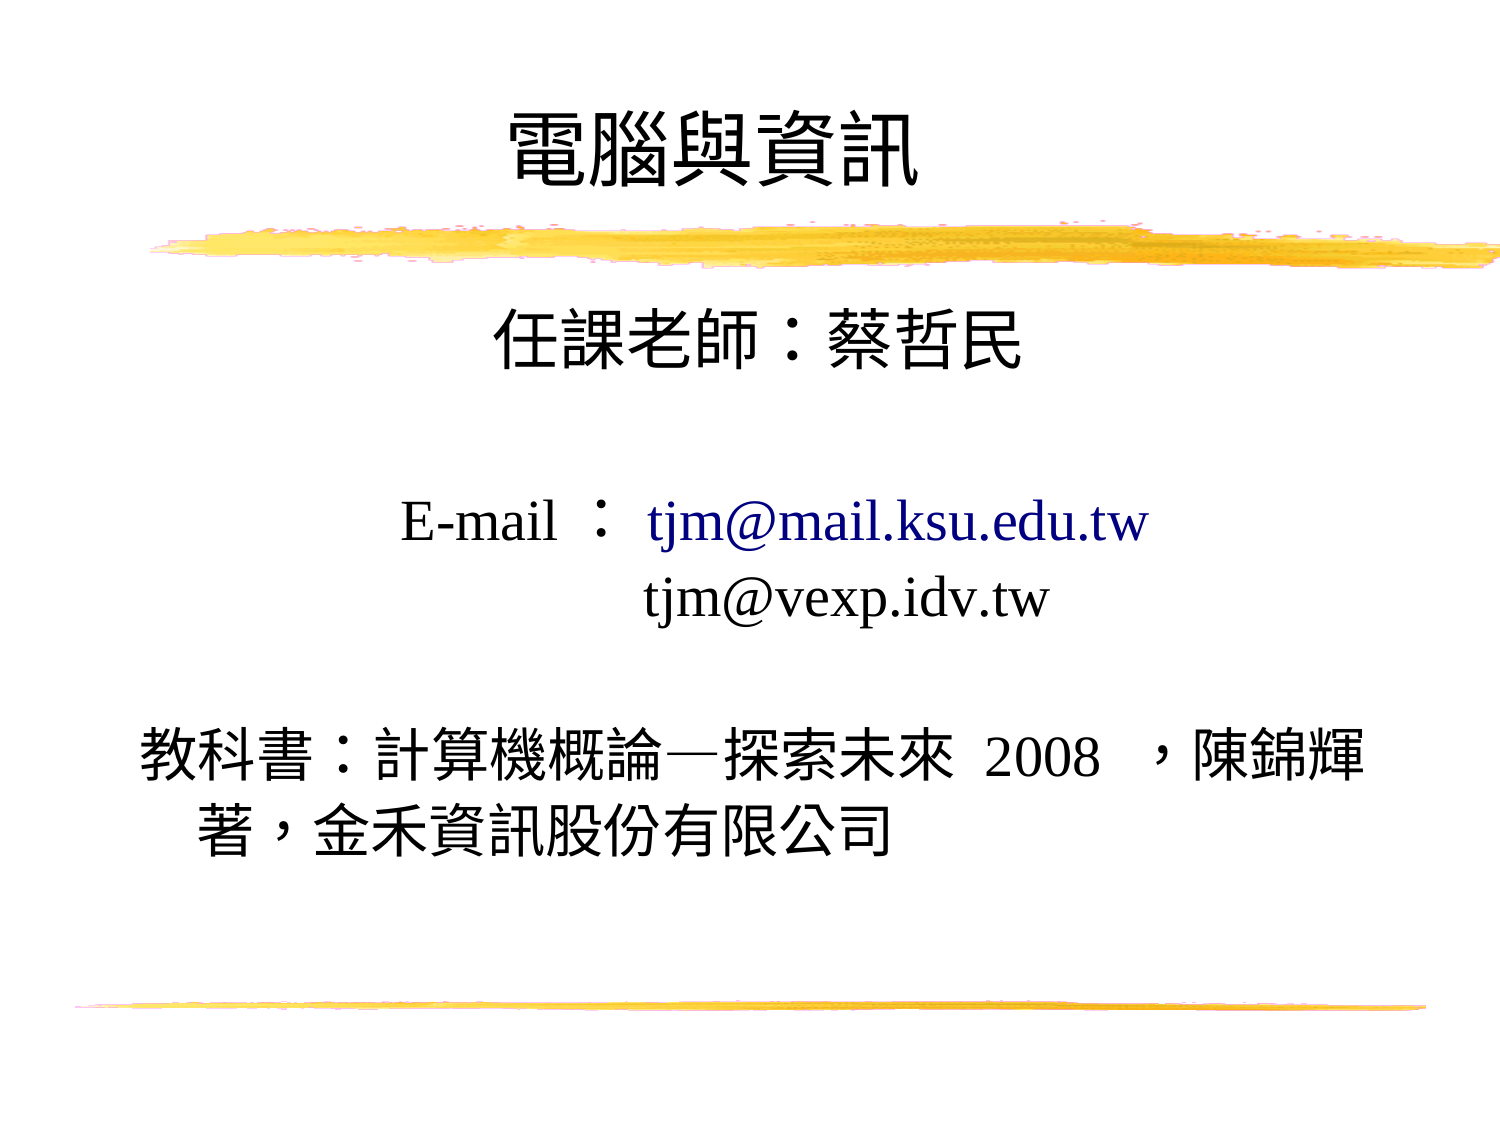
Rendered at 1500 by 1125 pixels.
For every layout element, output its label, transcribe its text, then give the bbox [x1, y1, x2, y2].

title 電腦與資訊 [75, 24, 1351, 213]
picture [75, 999, 1426, 1013]
list 任課老師：蔡哲民 E-mail：tjm@mail.ksu.edu.tw tjm@vexp.idv.tw 教科書：計算機概論—探索未來 2008 ，陳錦輝著，金禾資訊股份有限公司 [124, 287, 1425, 994]
picture [150, 215, 1500, 279]
